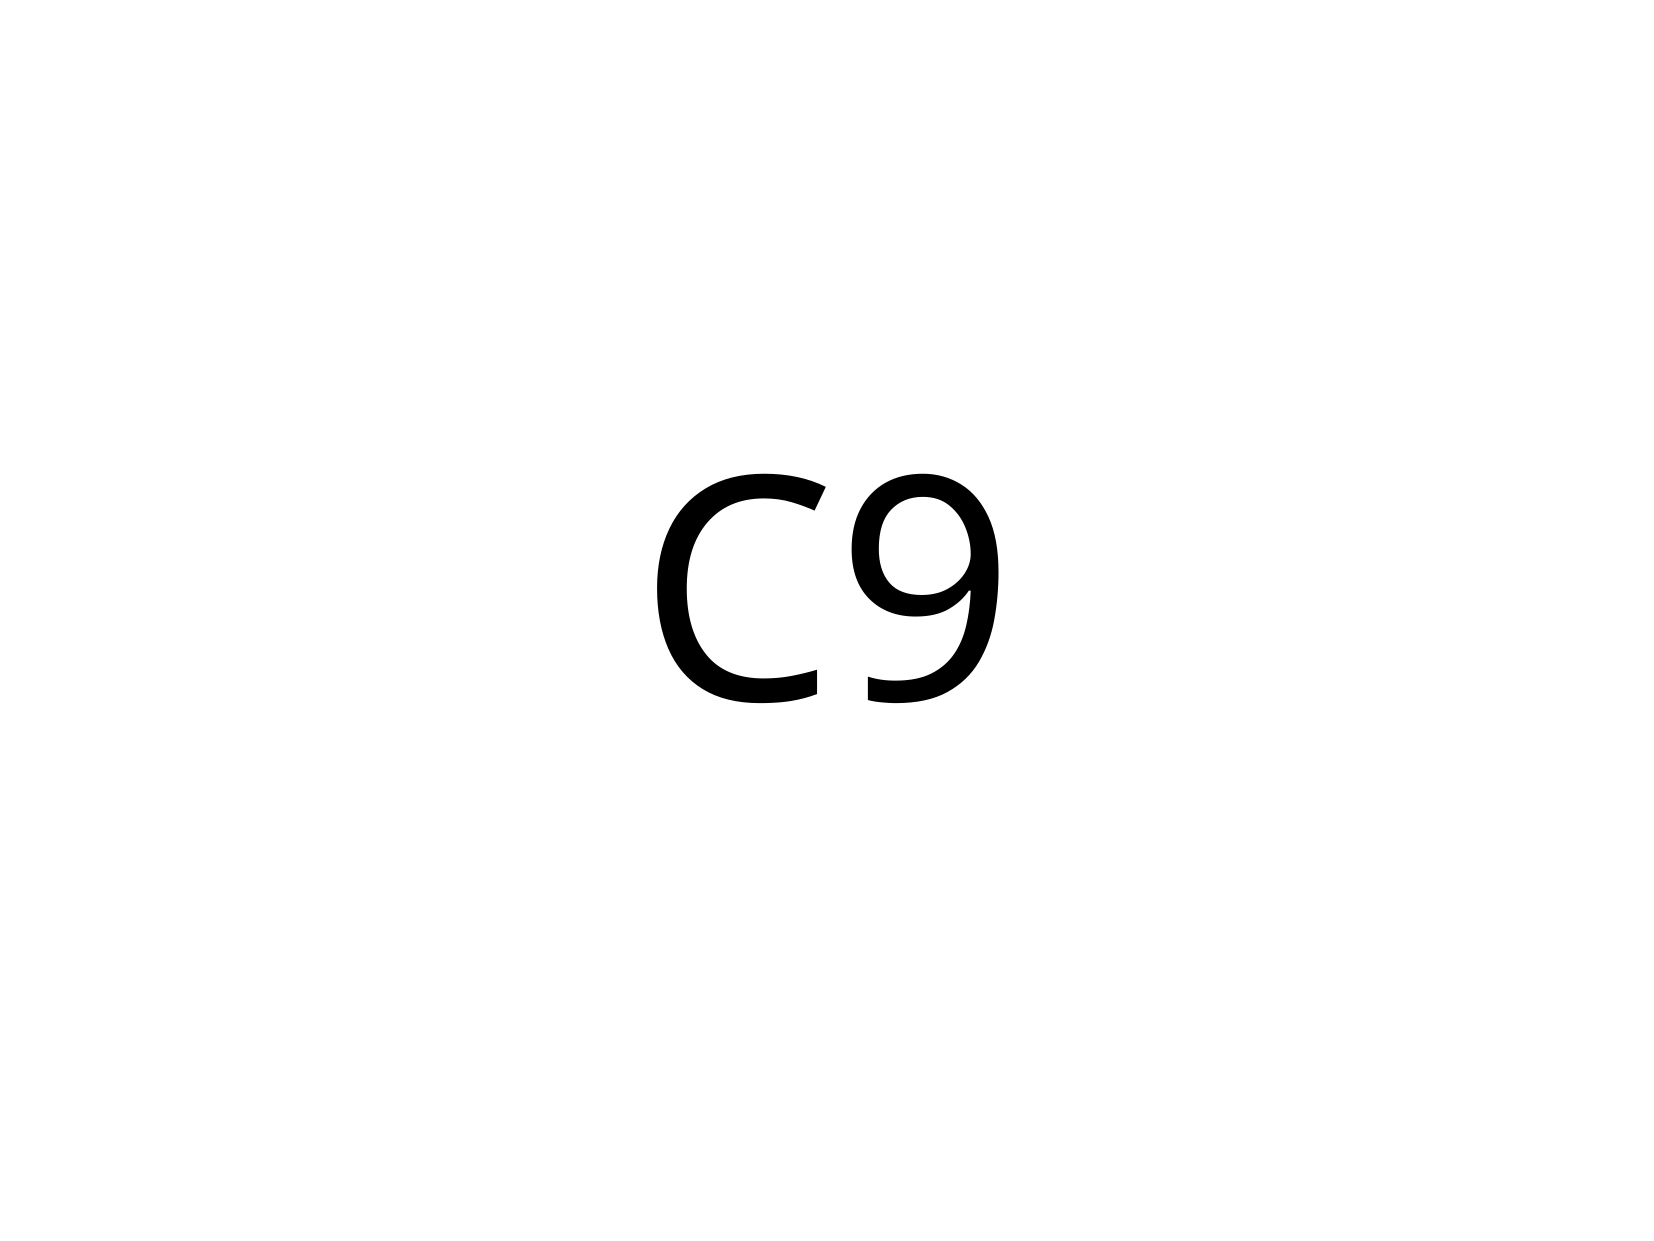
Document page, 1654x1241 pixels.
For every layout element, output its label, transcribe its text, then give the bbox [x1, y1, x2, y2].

subtitle C9 [82, 49, 1571, 1109]
